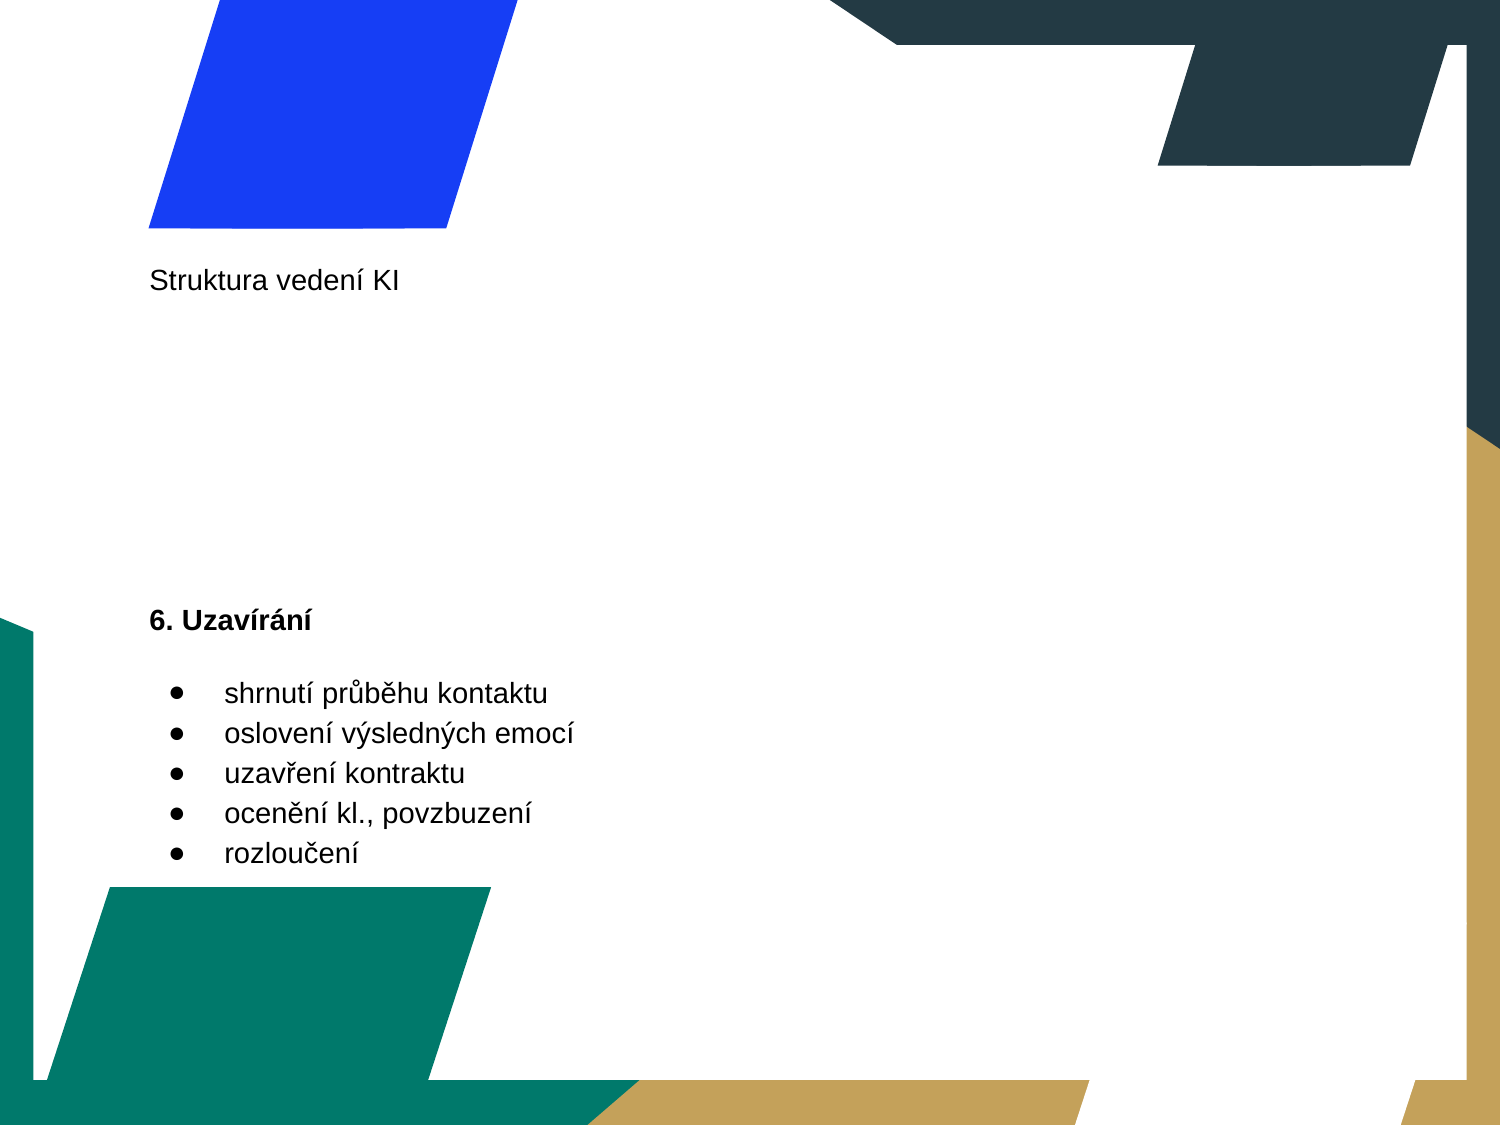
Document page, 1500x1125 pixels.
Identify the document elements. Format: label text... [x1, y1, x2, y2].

title Struktura vedení KI [134, 246, 1366, 525]
list 6. Uzavírání shrnutí průběhu kontaktu oslovení výsledných emocí uzavření kontraktu ocenění kl., povzbuzení rozloučení [134, 580, 1366, 1125]
